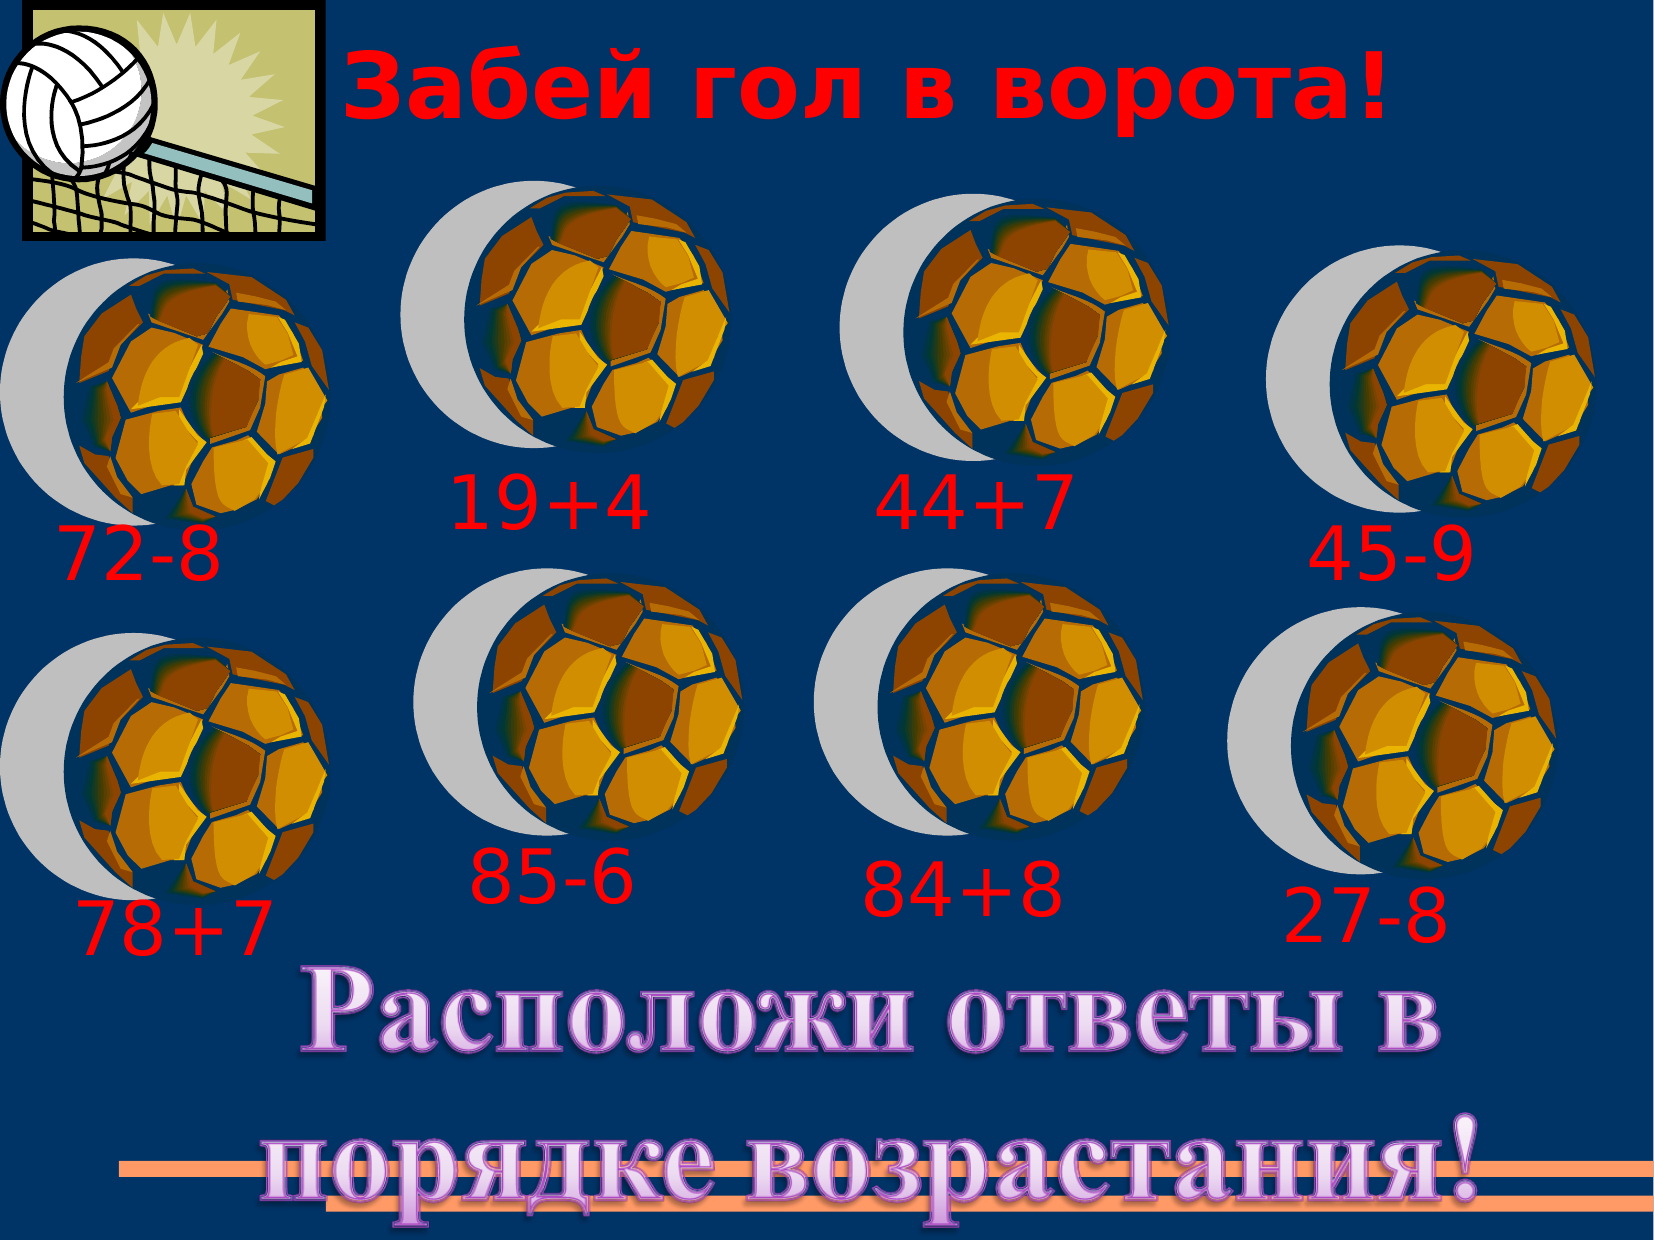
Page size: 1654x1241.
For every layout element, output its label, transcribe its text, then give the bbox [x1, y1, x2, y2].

text_box 19+4 [431, 452, 668, 555]
text_box 44+7 [858, 452, 1094, 555]
text_box 78+7 [57, 878, 294, 982]
text_box 84+8 [845, 839, 1082, 943]
picture [0, 632, 1616, 1241]
picture [0, 258, 331, 531]
picture [1265, 245, 1597, 518]
text_box 85-6 [452, 826, 653, 930]
text_box 27-8 [1266, 865, 1467, 969]
text_box 72-8 [39, 503, 239, 607]
picture [839, 193, 1171, 466]
picture [400, 180, 732, 454]
picture [413, 568, 745, 841]
text_box 45-9 [1292, 503, 1493, 607]
picture [0, 0, 326, 242]
picture [1227, 607, 1558, 880]
text_box Забей гол в ворота! [325, 25, 1654, 149]
picture [813, 568, 1145, 841]
